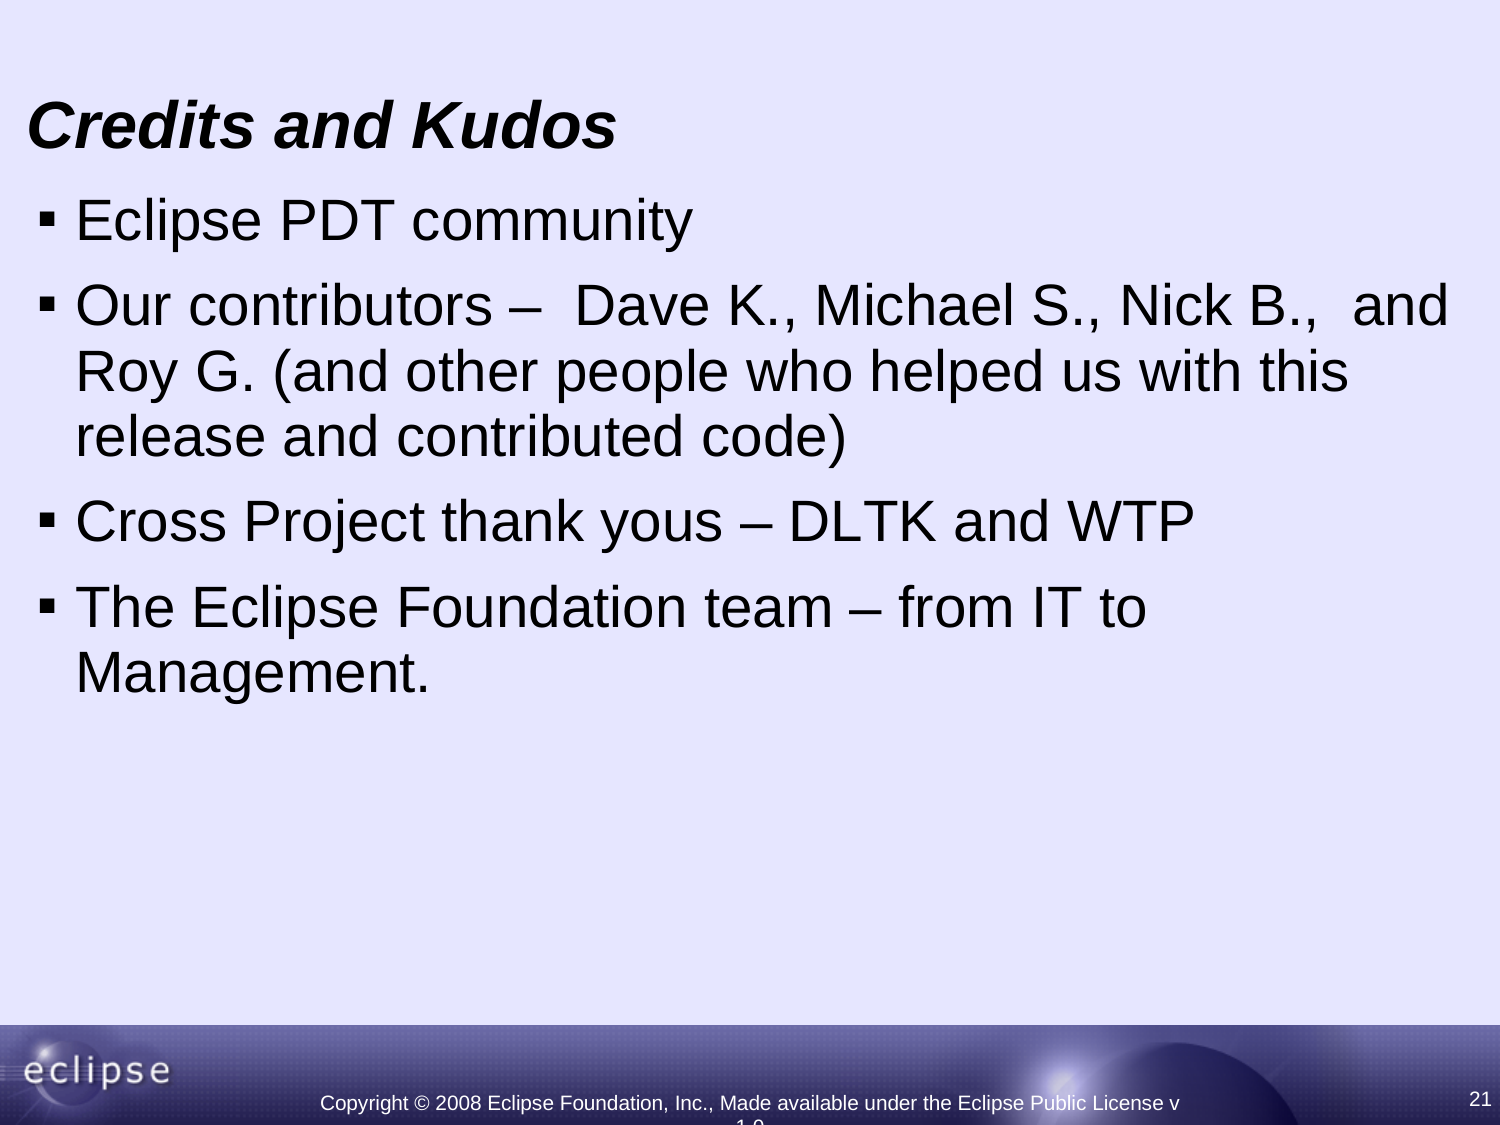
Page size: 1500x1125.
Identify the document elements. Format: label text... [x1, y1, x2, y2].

title Credits and Kudos [26, 84, 1474, 172]
picture [0, 1025, 1500, 1125]
list Eclipse PDT community Our contributors – Dave K., Michael S., Nick B., and Roy G. (and other people who helped us with this release and contributed code) Cross Project thank yous – DLTK and WTP The Eclipse Foundation team – from IT to Management. [37, 187, 1463, 1021]
